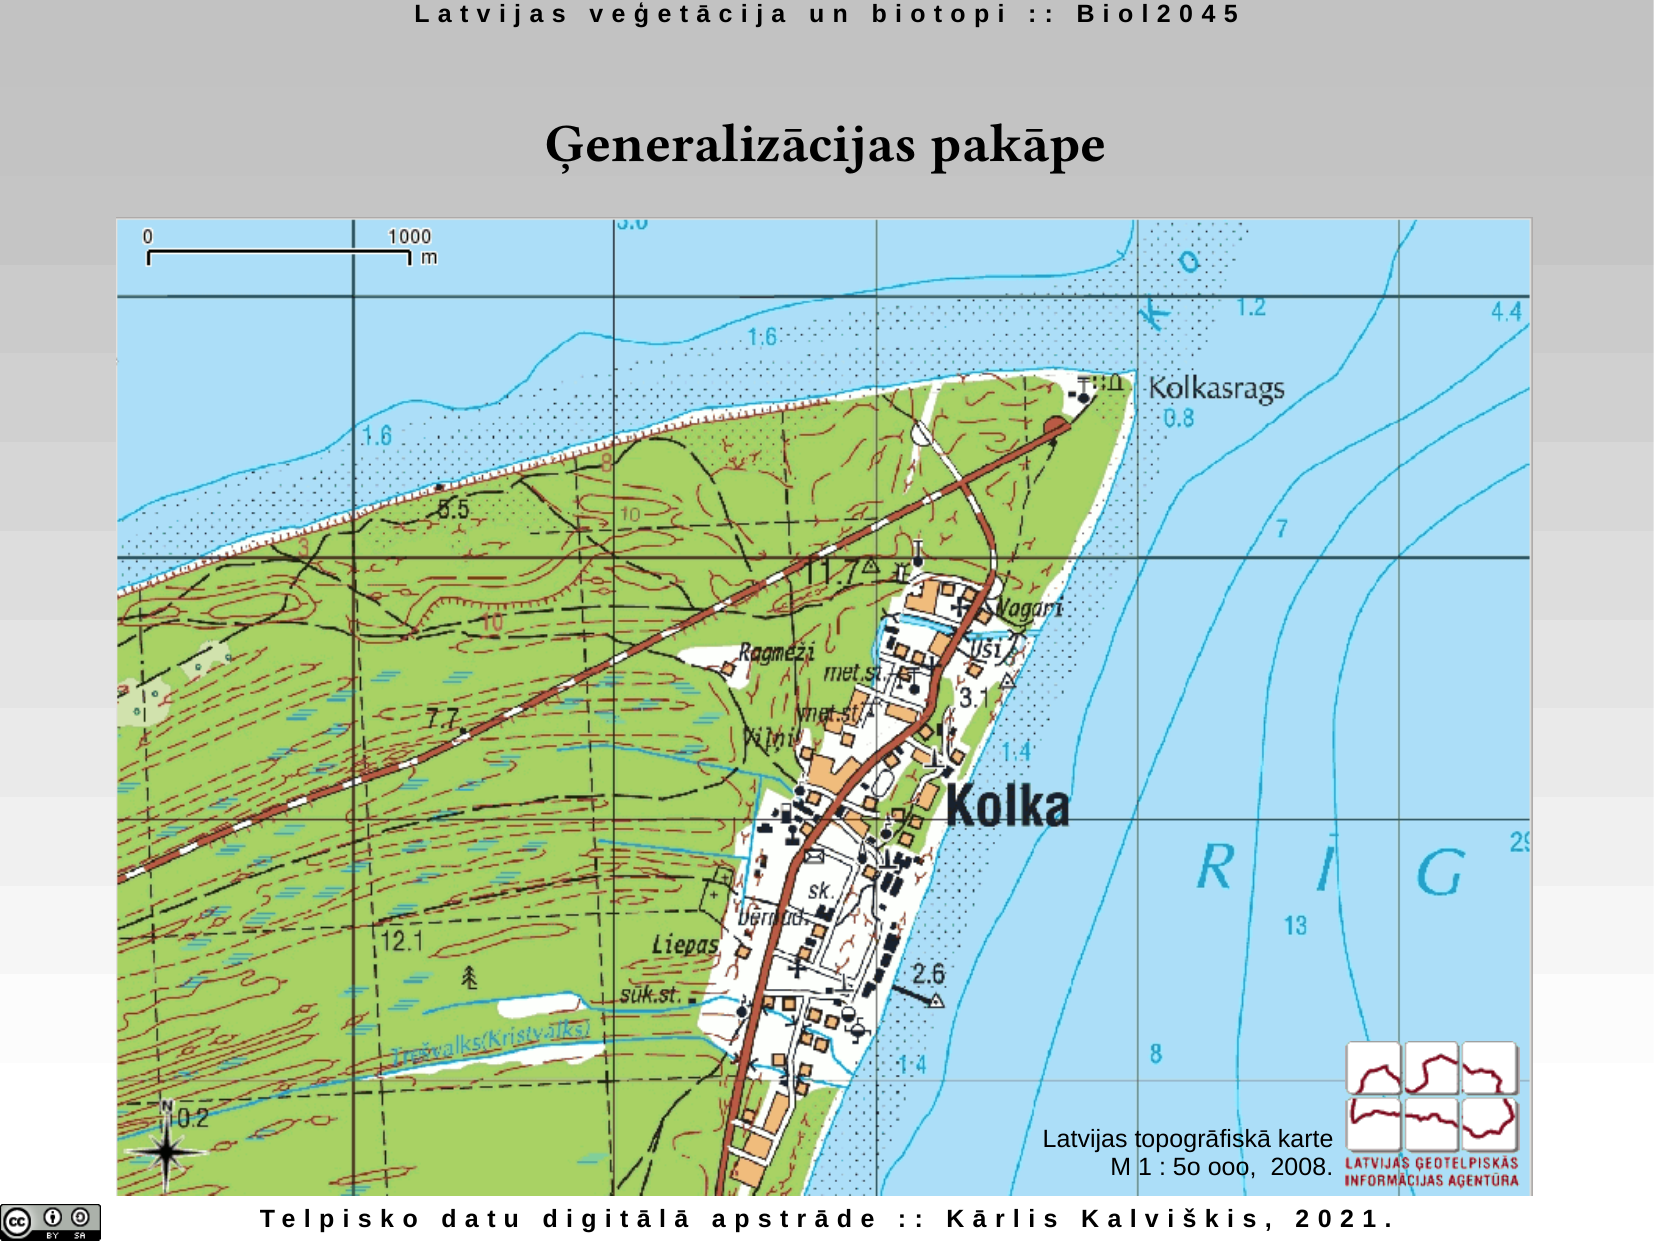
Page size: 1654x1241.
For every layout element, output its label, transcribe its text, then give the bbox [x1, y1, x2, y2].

text_box Latvijas topogrāfiskā karte M 1 : 5o ooo, 2008. [1042, 1124, 1335, 1181]
title Ģeneralizācijas pakāpe [0, 1, 1654, 287]
picture [0, 217, 1654, 1241]
